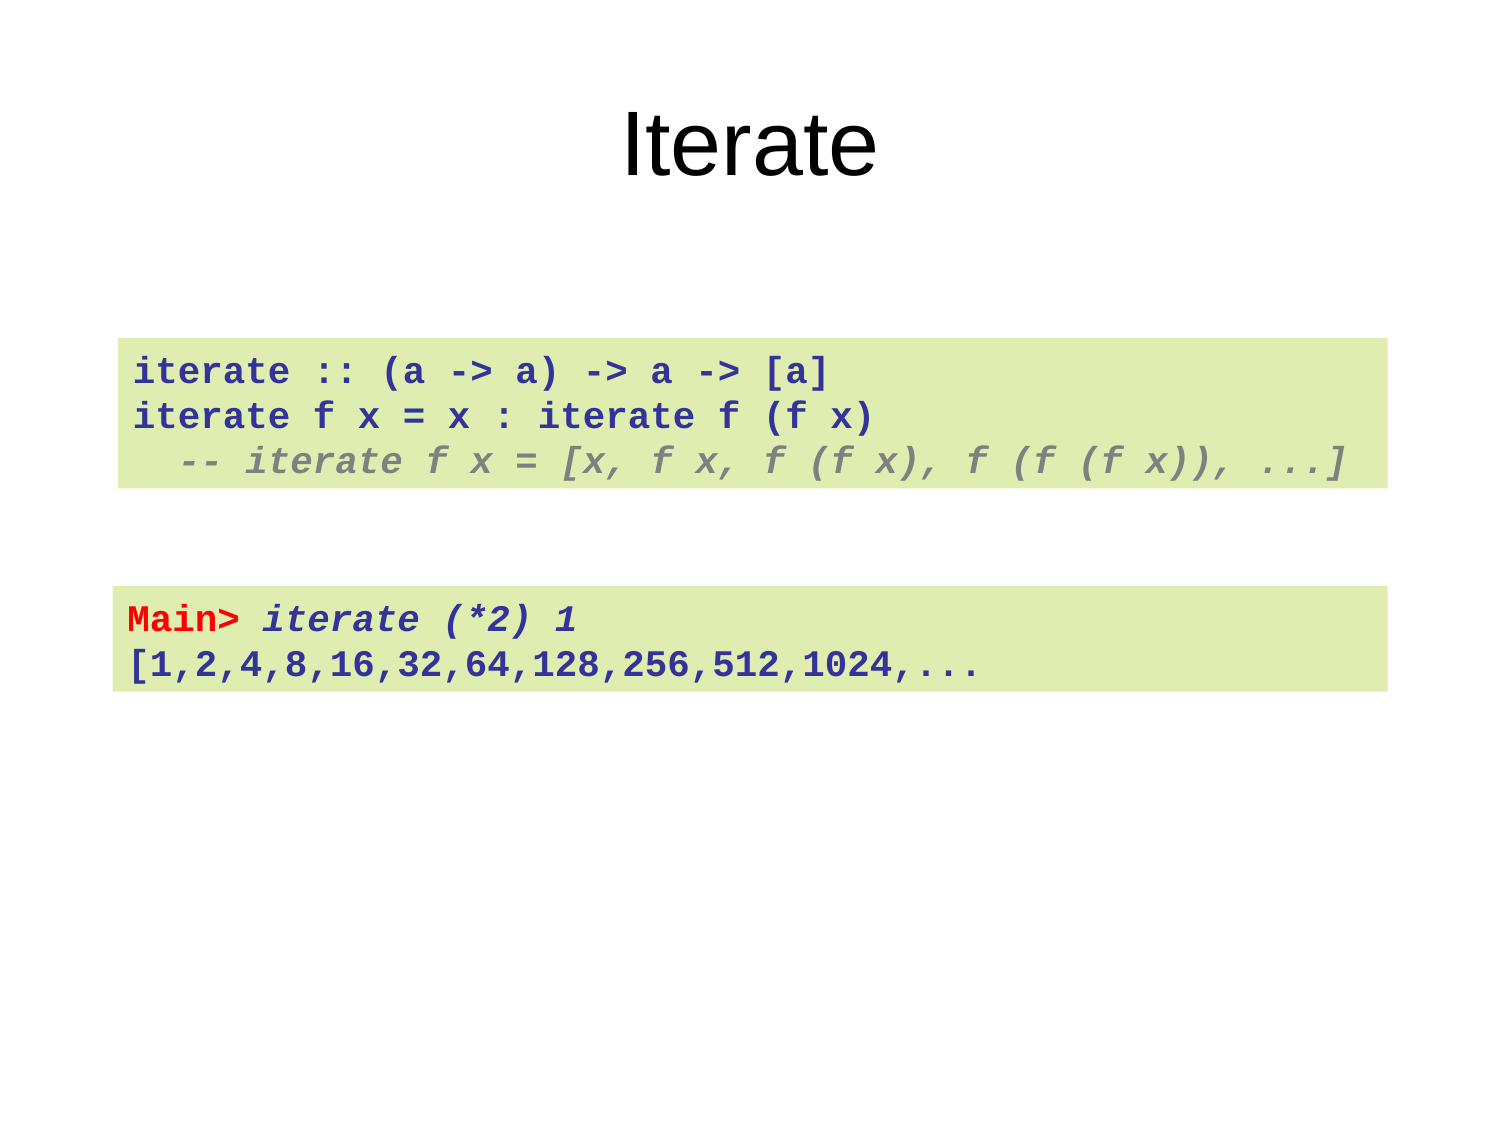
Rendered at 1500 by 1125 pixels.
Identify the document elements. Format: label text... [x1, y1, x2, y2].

text_box iterate :: (a -> a) -> a -> [a] iterate f x = x : iterate f (f x) -- iterate f x = [x, f x, f (f x), f (f (f x)), ...] [118, 337, 1388, 489]
text_box Main> iterate (*2) 1 [1,2,4,8,16,32,64,128,256,512,1024,... [112, 586, 1388, 692]
title Iterate [75, 45, 1426, 233]
